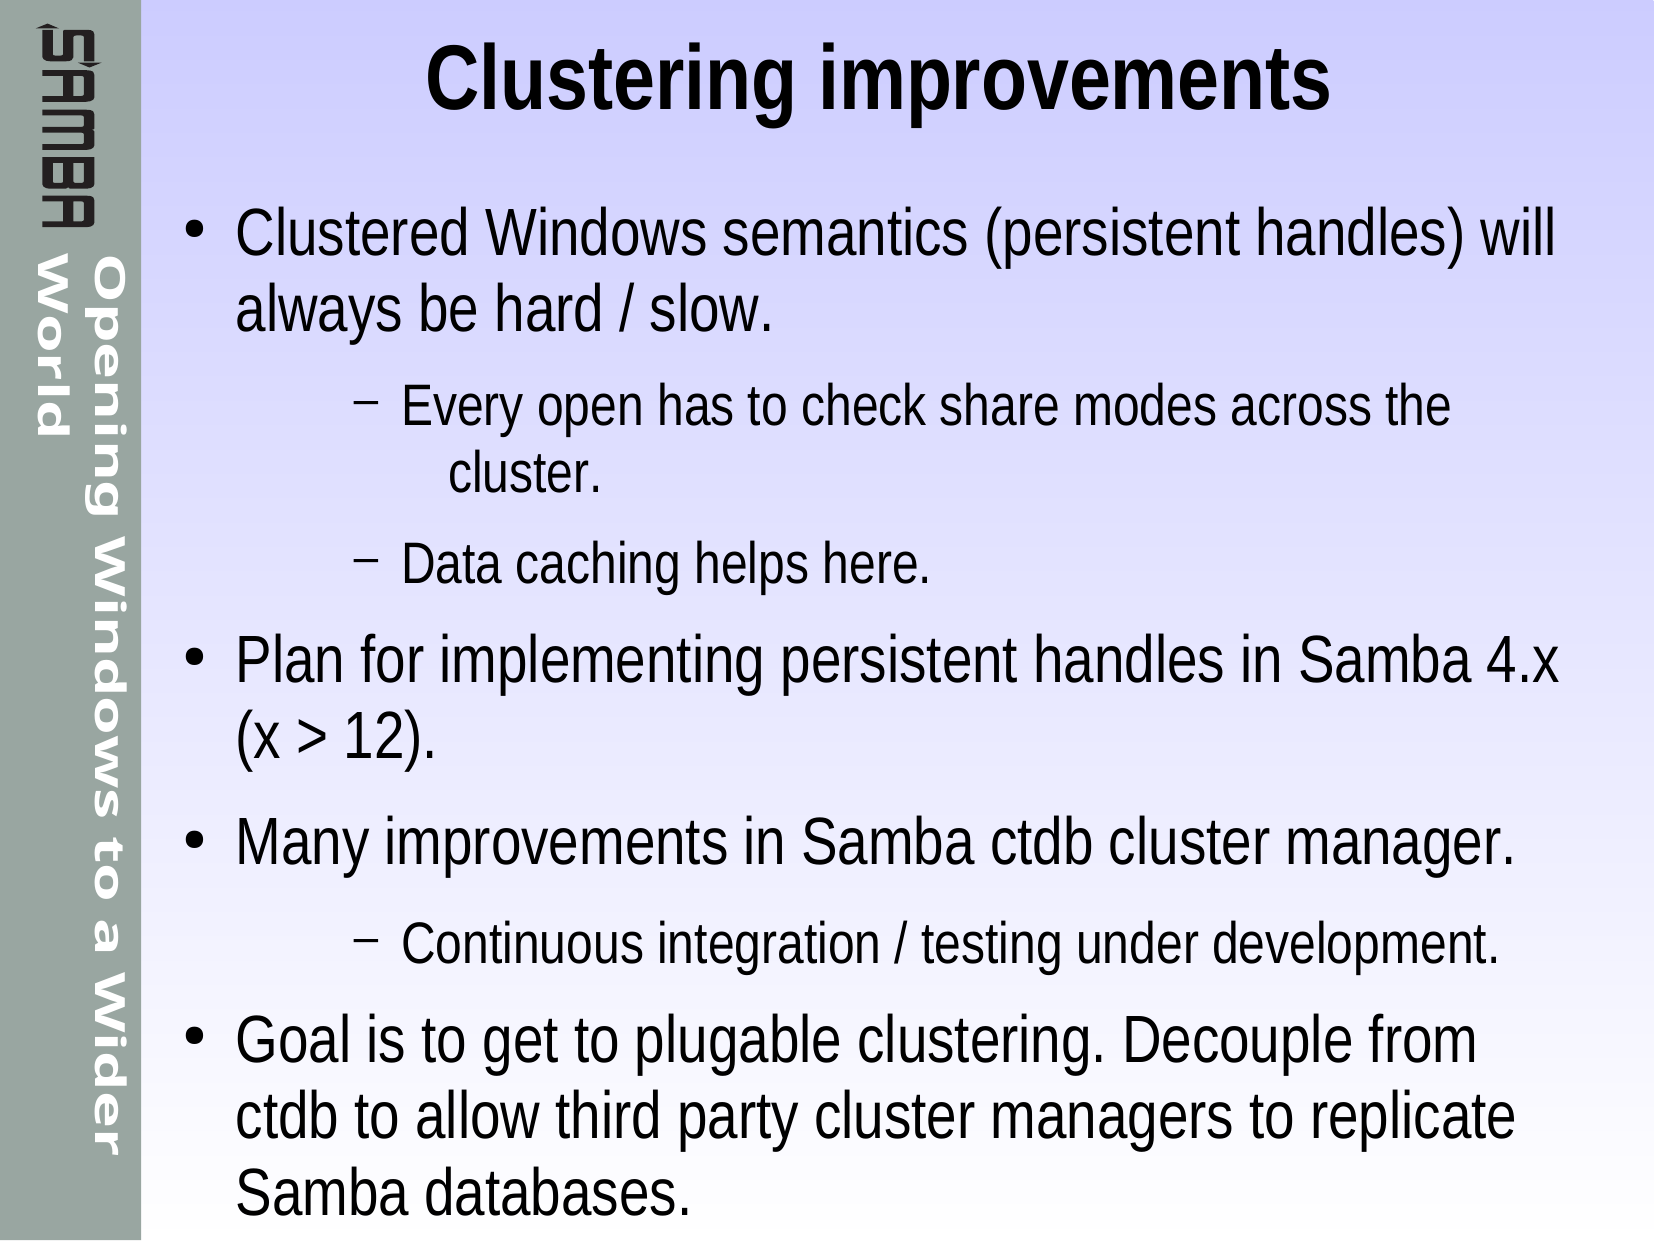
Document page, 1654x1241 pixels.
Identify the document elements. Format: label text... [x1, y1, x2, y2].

title Clustering improvements [173, 23, 1586, 129]
list Clustered Windows semantics (persistent handles) will always be hard / slow. Every open has to check share modes across the cluster. Data caching helps here. Plan for implementing persistent handles in Samba 4.x (x > 12). Many improvements in Samba ctdb cluster manager. Continuous integration / testing under development. Goal is to get to plugable clustering. Decouple from ctdb to allow third party cluster managers to replicate Samba databases. [165, 192, 1578, 1231]
